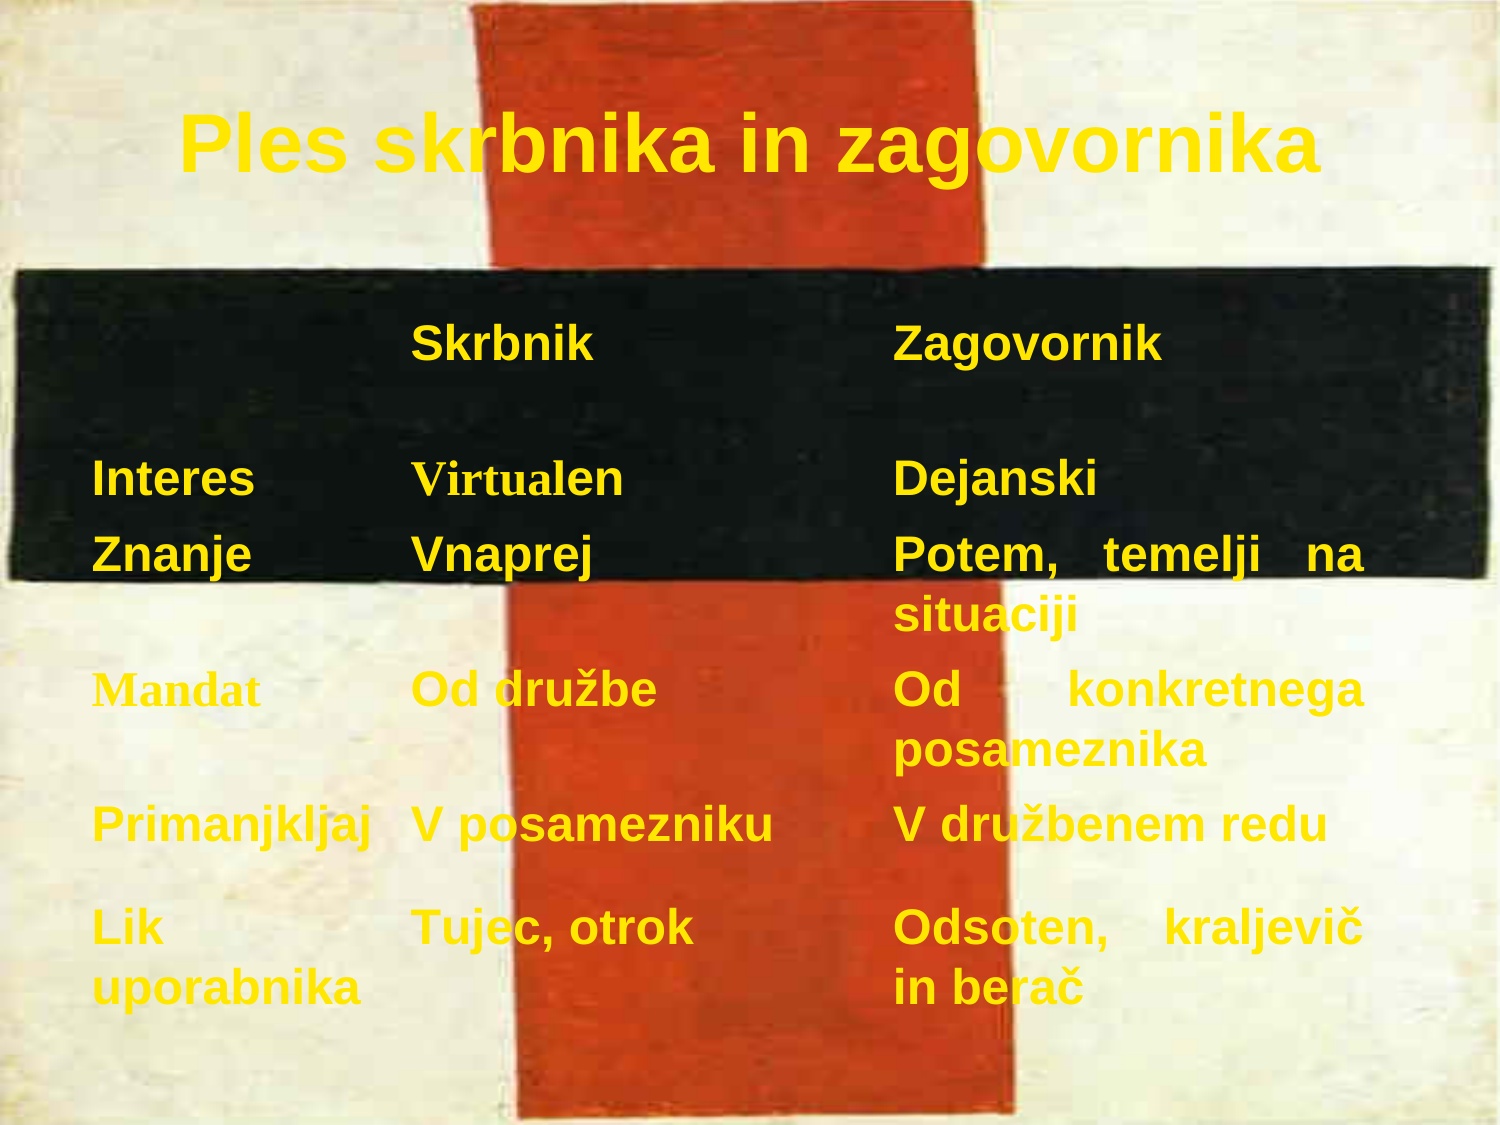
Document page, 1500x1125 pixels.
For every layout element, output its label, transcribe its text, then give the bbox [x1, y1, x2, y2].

table_cell Interes [77, 438, 396, 513]
table_cell Odsoten, kraljevič in berač [878, 887, 1379, 1022]
table_cell Mandat [77, 649, 396, 784]
table_cell V posamezniku [396, 784, 878, 887]
table_cell Lik uporabnika [77, 887, 396, 1022]
table_cell Znanje [77, 513, 396, 649]
table_cell Od družbe [396, 649, 878, 784]
picture [0, 0, 1500, 1125]
table_cell Potem, temelji na situaciji [878, 513, 1379, 649]
table_header Skrbnik [396, 303, 878, 438]
table_cell Tujec, otrok [396, 887, 878, 1022]
table_header [77, 303, 396, 438]
table_cell Od konkretnega posameznika [878, 649, 1379, 784]
table_cell Vnaprej [396, 513, 878, 649]
table_cell Dejanski [878, 438, 1379, 513]
table_cell V družbenem redu [878, 784, 1379, 887]
title Ples skrbnika in zagovornika [75, 45, 1426, 233]
table_cell Virtualen [396, 438, 878, 513]
table_cell Primanjkljaj [77, 784, 396, 887]
table_header Zagovornik [878, 303, 1379, 438]
